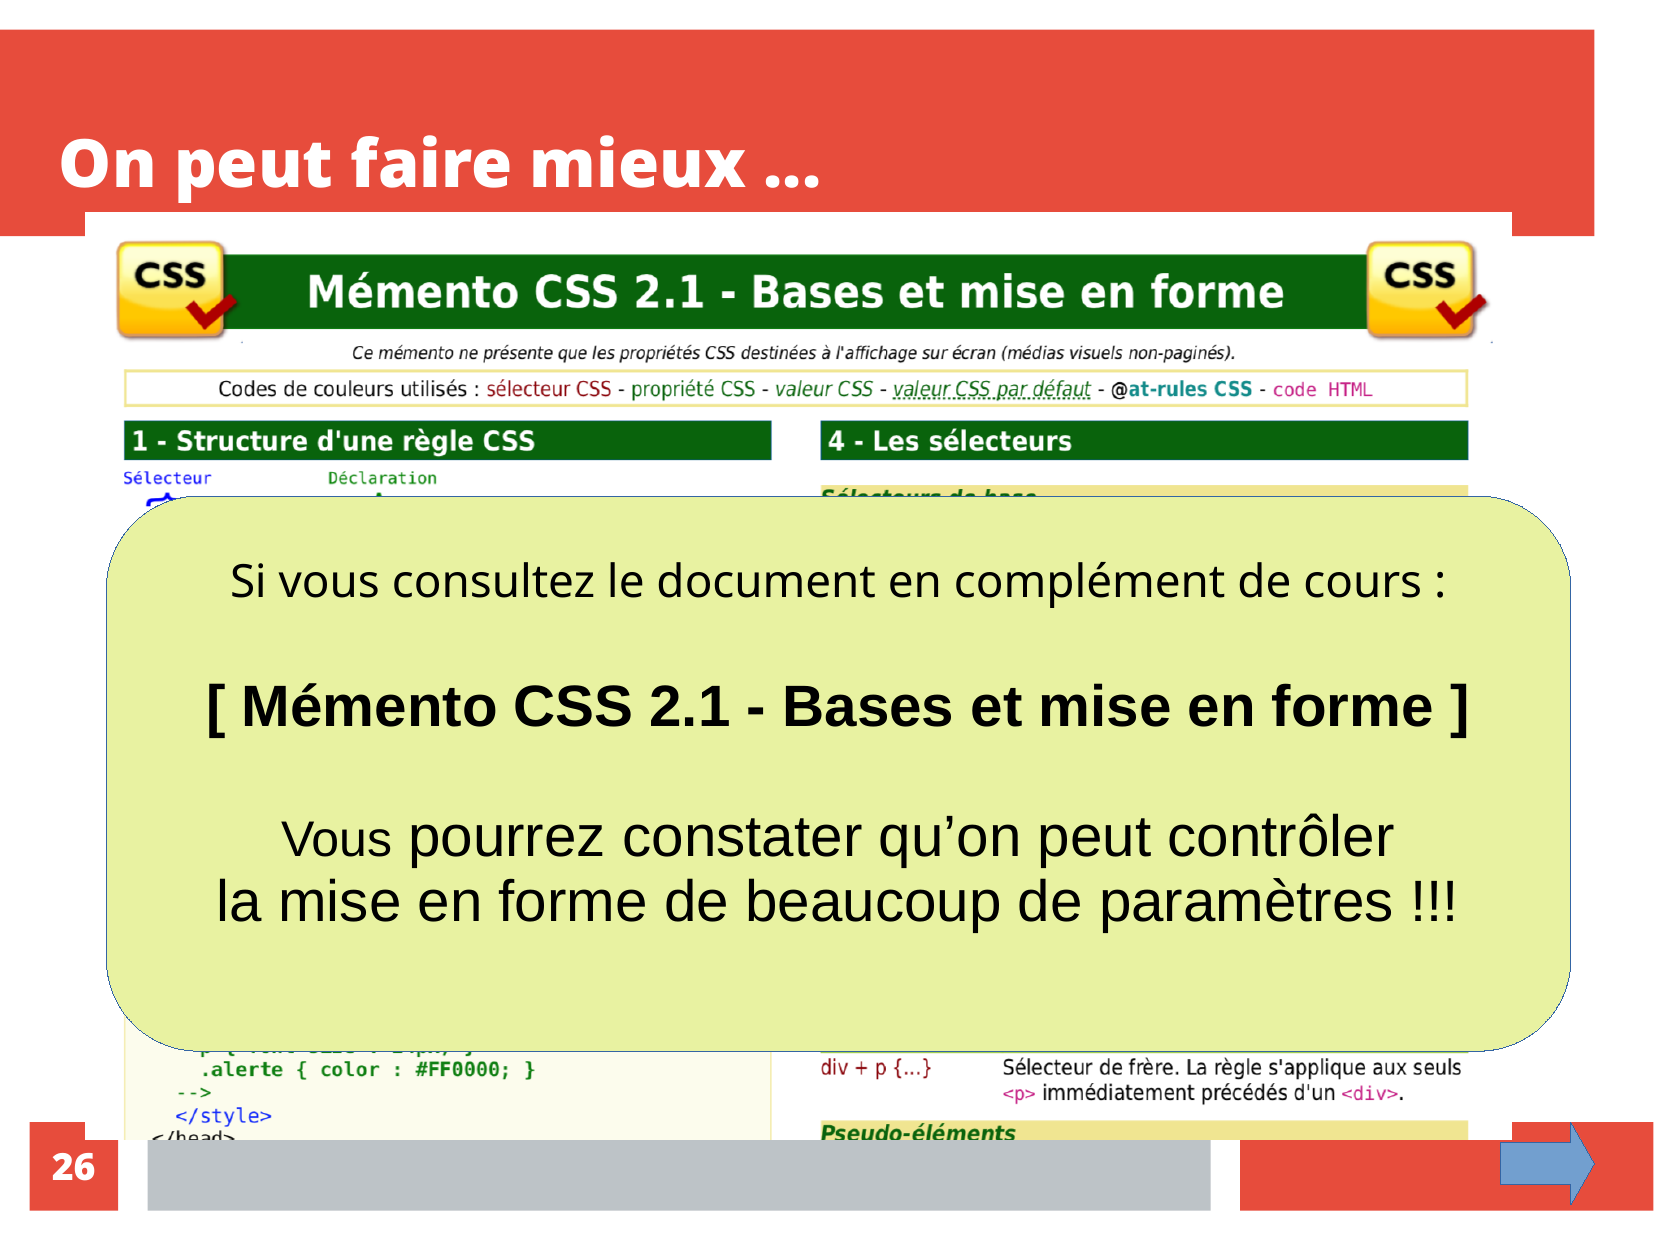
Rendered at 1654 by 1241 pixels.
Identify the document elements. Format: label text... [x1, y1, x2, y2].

picture [85, 212, 1512, 1140]
text_box Si vous consultez le document en complément de cours : [ Mémento CSS 2.1 - Bases et mise en forme ] Vous pourrez constater qu’on peut contrôler la mise en forme de beaucoup de paramètres !!! [106, 496, 1571, 1052]
text_box [1500, 1122, 1595, 1205]
title On peut faire mieux ... [59, 59, 1595, 207]
